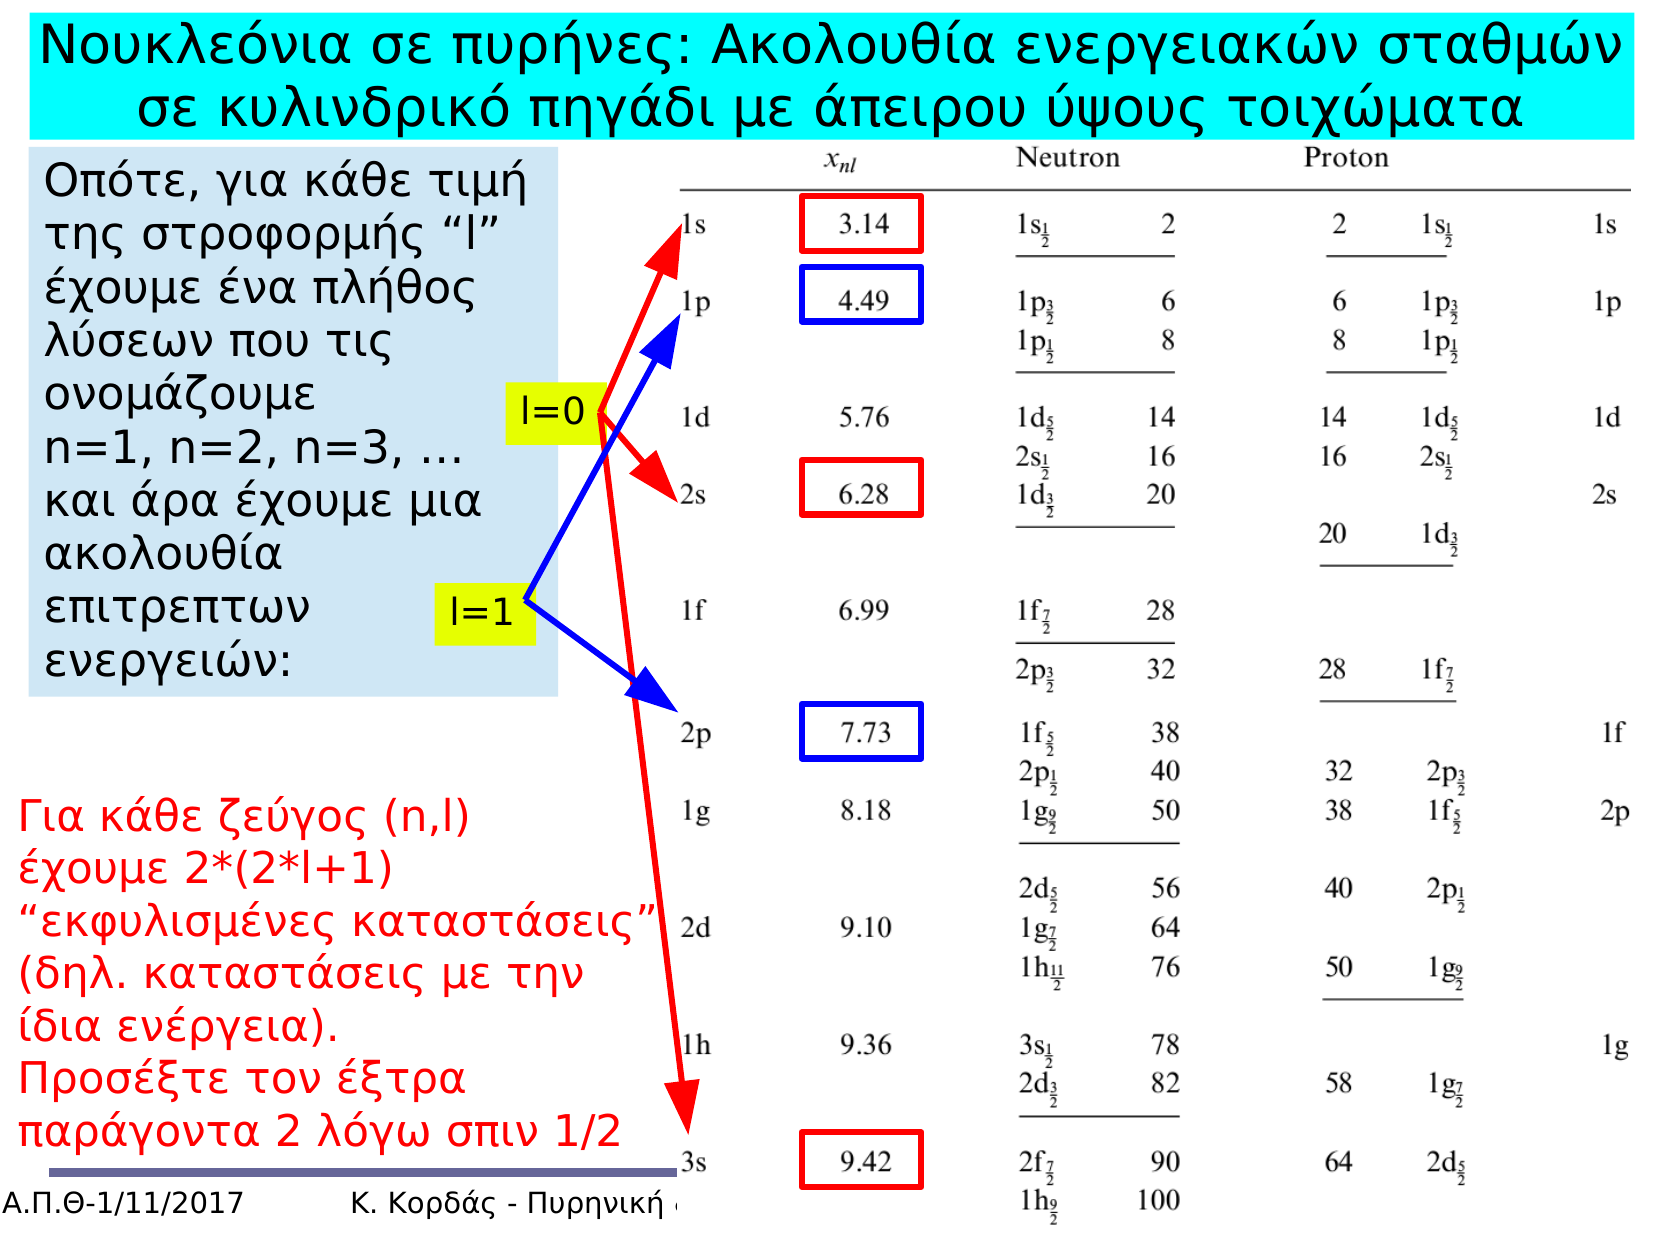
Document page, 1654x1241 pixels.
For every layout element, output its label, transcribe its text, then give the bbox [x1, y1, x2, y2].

picture [805, 1135, 918, 1184]
text_box l=0 [505, 382, 607, 445]
text_box Για κάθε ζεύγος (n,l) έχουμε 2*(2*l+1) “εκφυλισμένες καταστάσεις” (δηλ. καταστάσεις με την ίδια ενέργεια). Προσέξτε τον έξτρα παράγοντα 2 λόγω σπιν 1/2 [0, 780, 820, 1164]
text_box l=1 [530, 587, 537, 604]
text_box Οπότε, για κάθε τιμή της στροφορμής “l” έχουμε ένα πλήθος λύσεων που τις ονομάζουμε n=1, n=2, n=3, … και άρα έχουμε μια ακολουθία επιτρεπτων ενεργειών: [28, 146, 559, 697]
text_box l=1 [434, 583, 537, 646]
title Νουκλεόνια σε πυρήνες: Ακολουθία ενεργειακών σταθμών σε κυλινδρικό πηγάδι με άπειρου ύψους τοιχώματα [29, 12, 1635, 140]
picture [673, 140, 1635, 1227]
